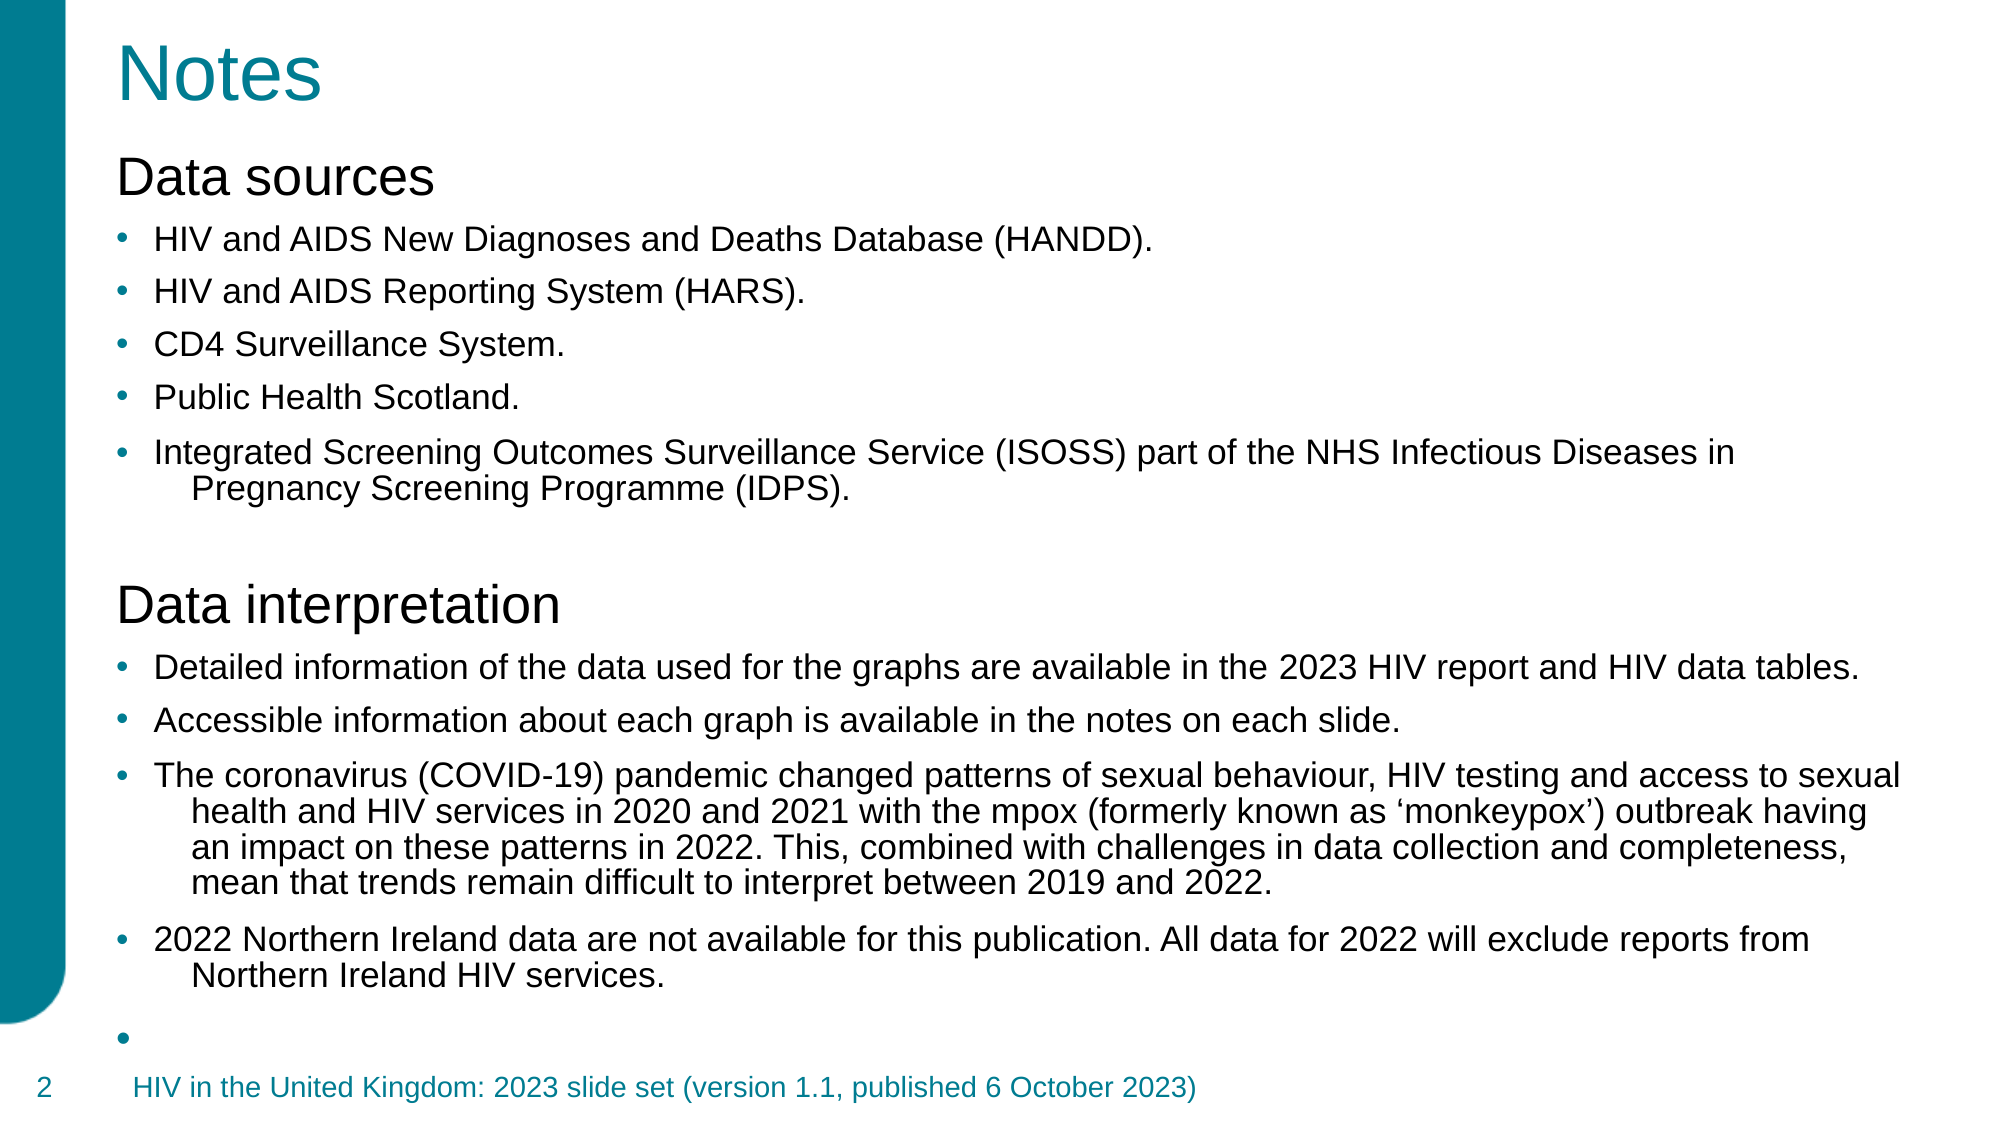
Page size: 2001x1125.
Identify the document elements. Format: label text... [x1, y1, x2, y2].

text_box HIV in the United Kingdom: 2023 slide set (version 1.1, published 6 October 2023) [120, 1056, 1760, 1116]
title Notes [101, 29, 1926, 149]
list Data sources HIV and AIDS New Diagnoses and Deaths Database (HANDD). HIV and AIDS Reporting System (HARS). CD4 Surveillance System. Public Health Scotland. Integrated Screening Outcomes Surveillance Service (ISOSS) part of the NHS Infectious Diseases in Pregnancy Screening Programme (IDPS). Data interpretation Detailed information of the data used for the graphs are available in the 2023 HIV report and HIV data tables. Accessible information about each graph is available in the notes on each slide. The coronavirus (COVID-19) pandemic changed patterns of sexual behaviour, HIV testing and access to sexual health and HIV services in 2020 and 2021 with the mpox (formerly known as ‘monkeypox’) outbreak having an impact on these patterns in 2022. This, combined with challenges in data collection and completeness, mean that trends remain difficult to interpret between 2019 and 2022. 2022 Northern Ireland data are not available for this publication. All data for 2022 will exclude reports from Northern Ireland HIV services. [101, 149, 1926, 1077]
text_box [21, 1056, 120, 1117]
